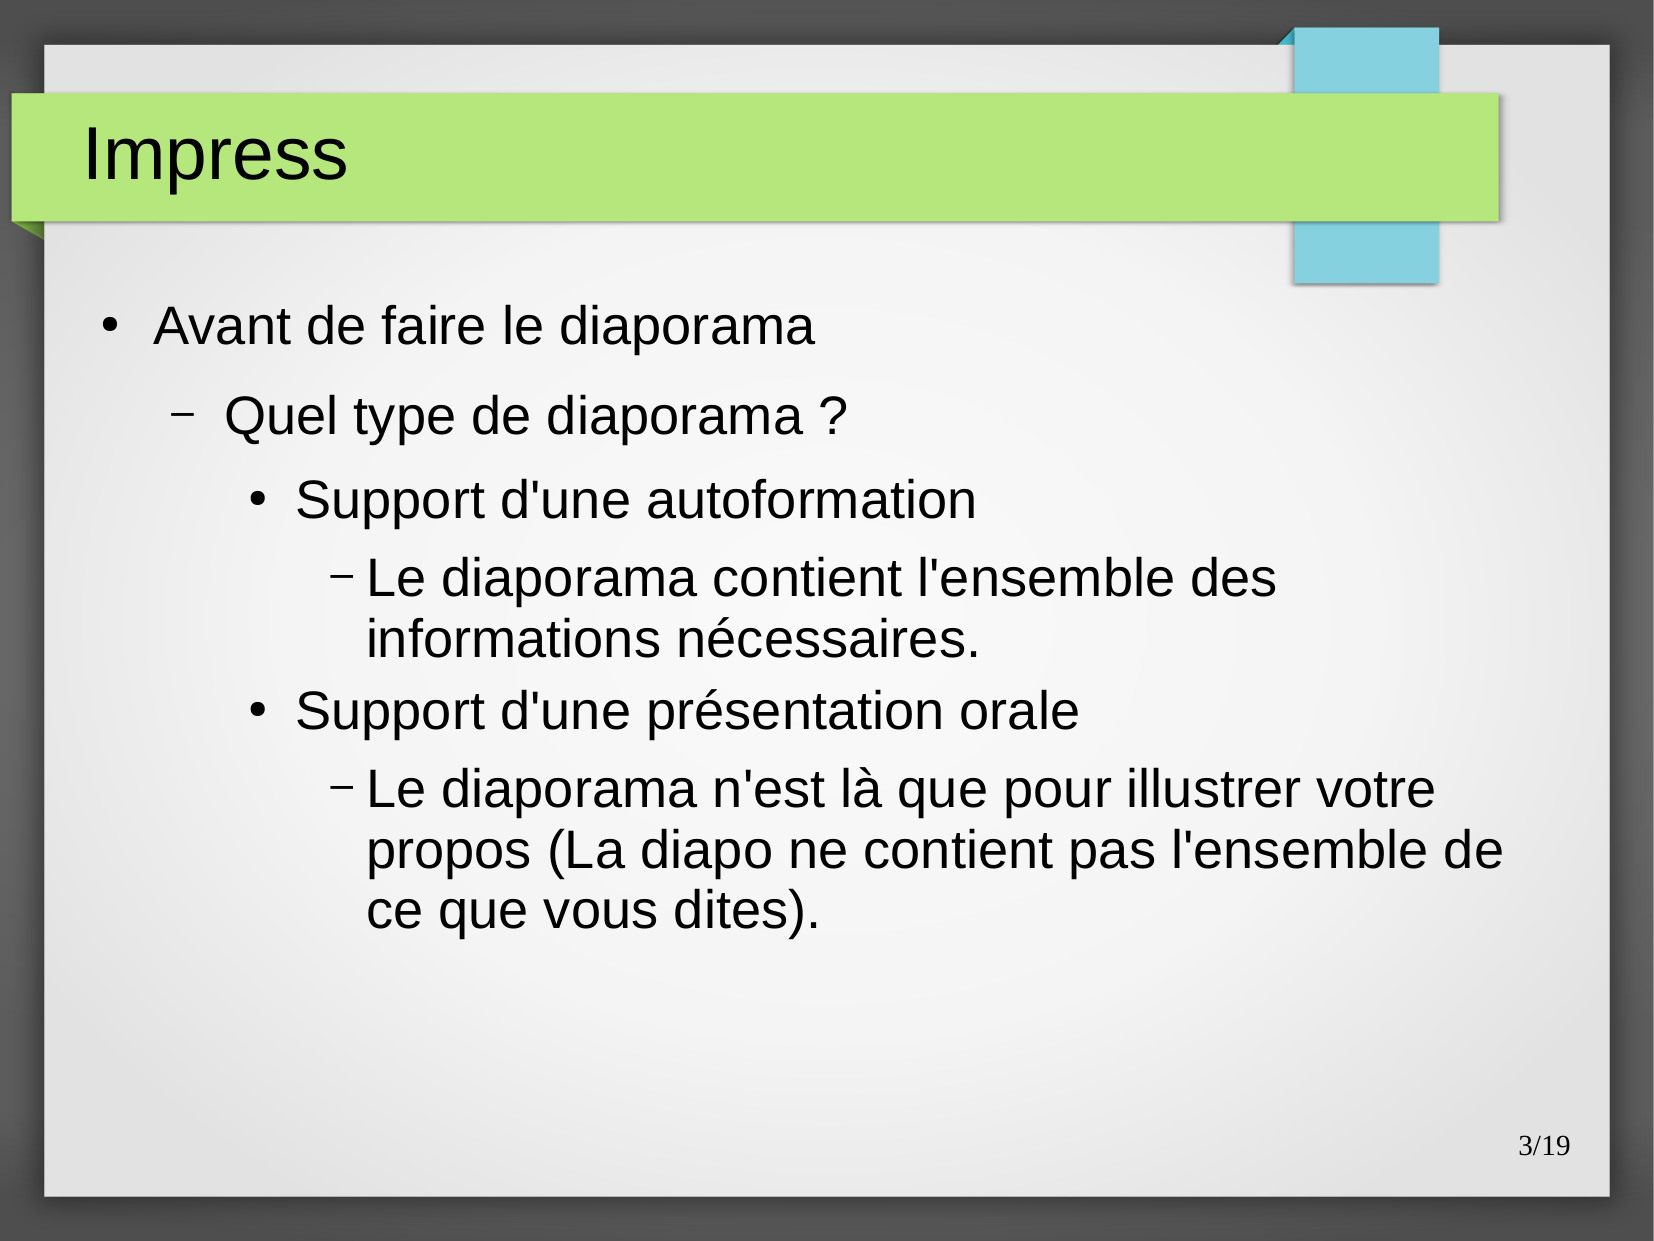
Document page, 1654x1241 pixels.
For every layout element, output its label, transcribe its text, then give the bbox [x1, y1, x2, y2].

picture [0, 0, 1654, 1241]
title Impress [82, 94, 1264, 213]
list Avant de faire le diaporama Quel type de diaporama ? Support d'une autoformation Le diaporama contient l'ensemble des informations nécessaires. Support d'une présentation orale Le diaporama n'est là que pour illustrer votre propos (La diapo ne contient pas l'ensemble de ce que vous dites). [82, 295, 1571, 1015]
